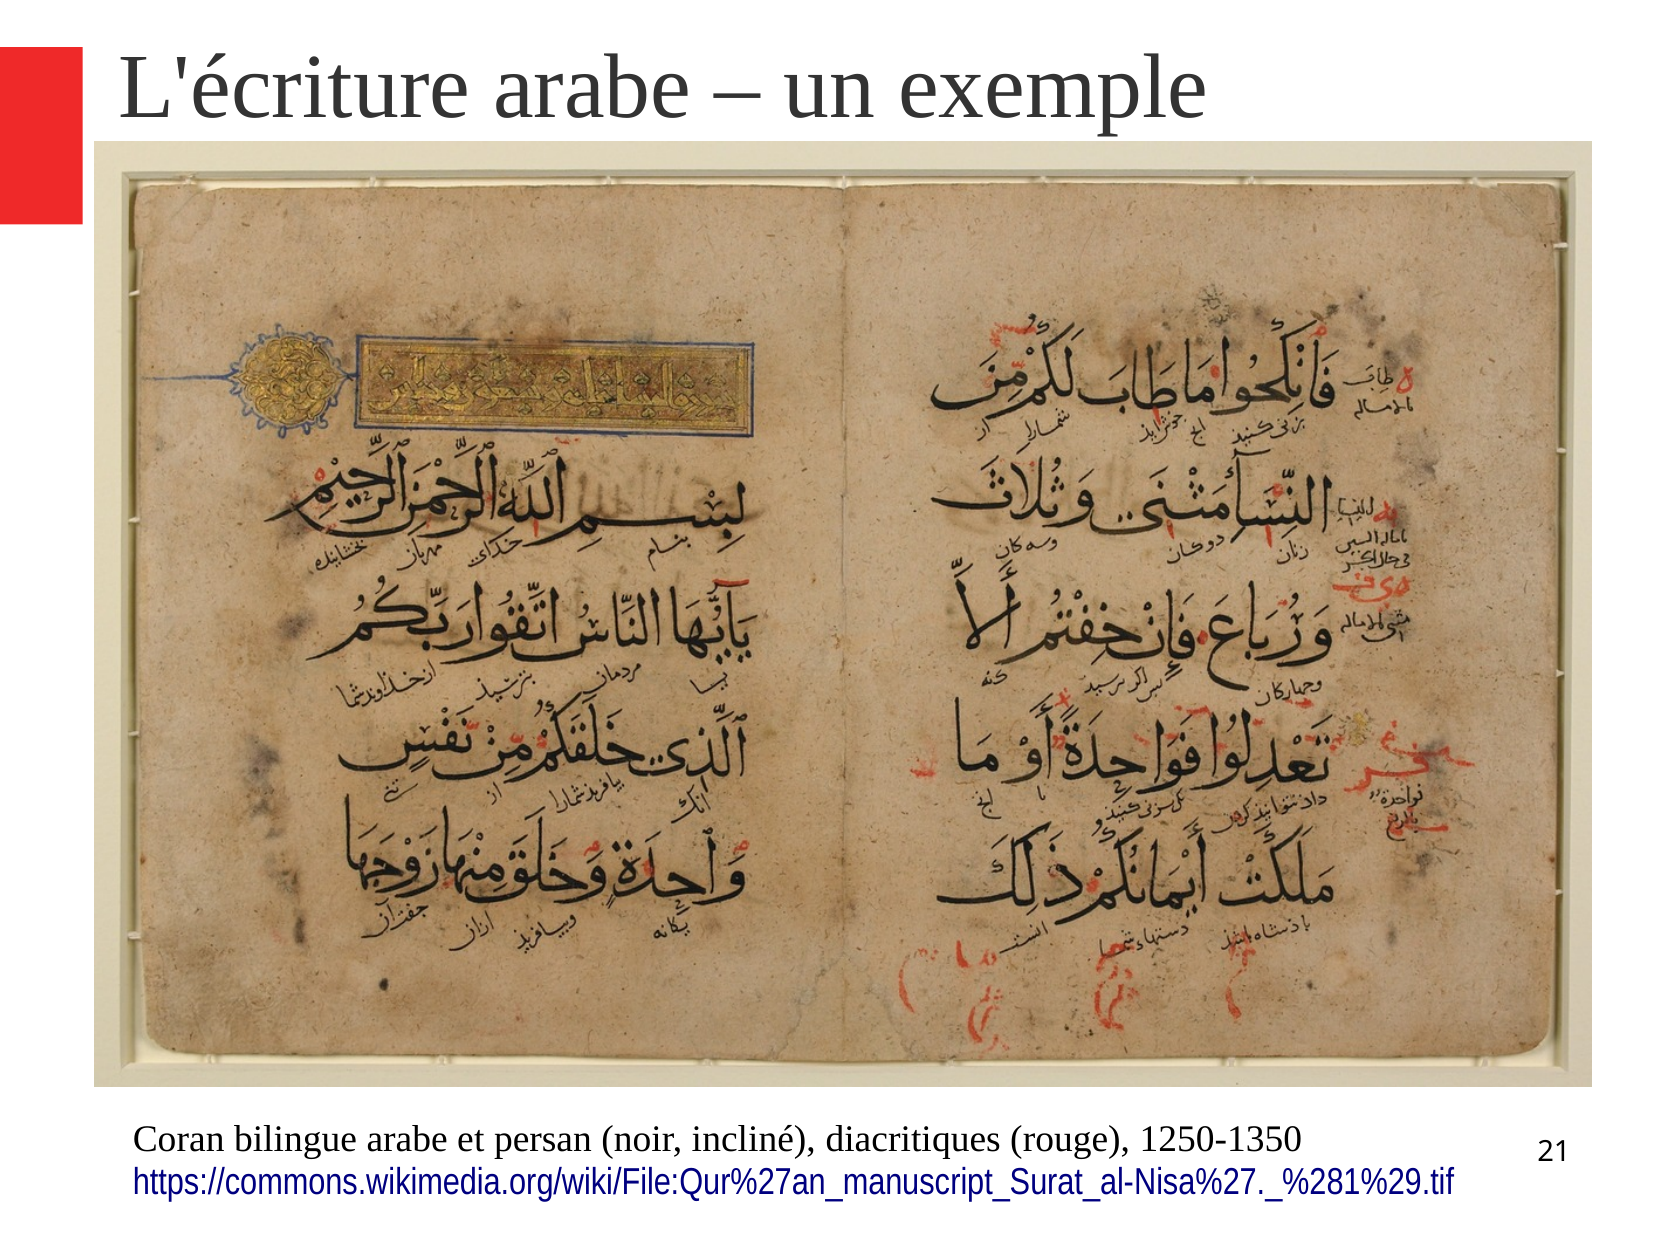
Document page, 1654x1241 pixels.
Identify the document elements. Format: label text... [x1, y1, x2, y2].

picture [94, 141, 1592, 1087]
text_box Coran bilingue arabe et persan (noir, incliné), diacritiques (rouge), 1250-1350 https://commons.wikimedia.org/wiki/File:Qur%27an_manuscript_Surat_al-Nisa%27._%281%29.tif [118, 1110, 1470, 1210]
title L'écriture arabe – un exemple [118, 23, 1571, 141]
